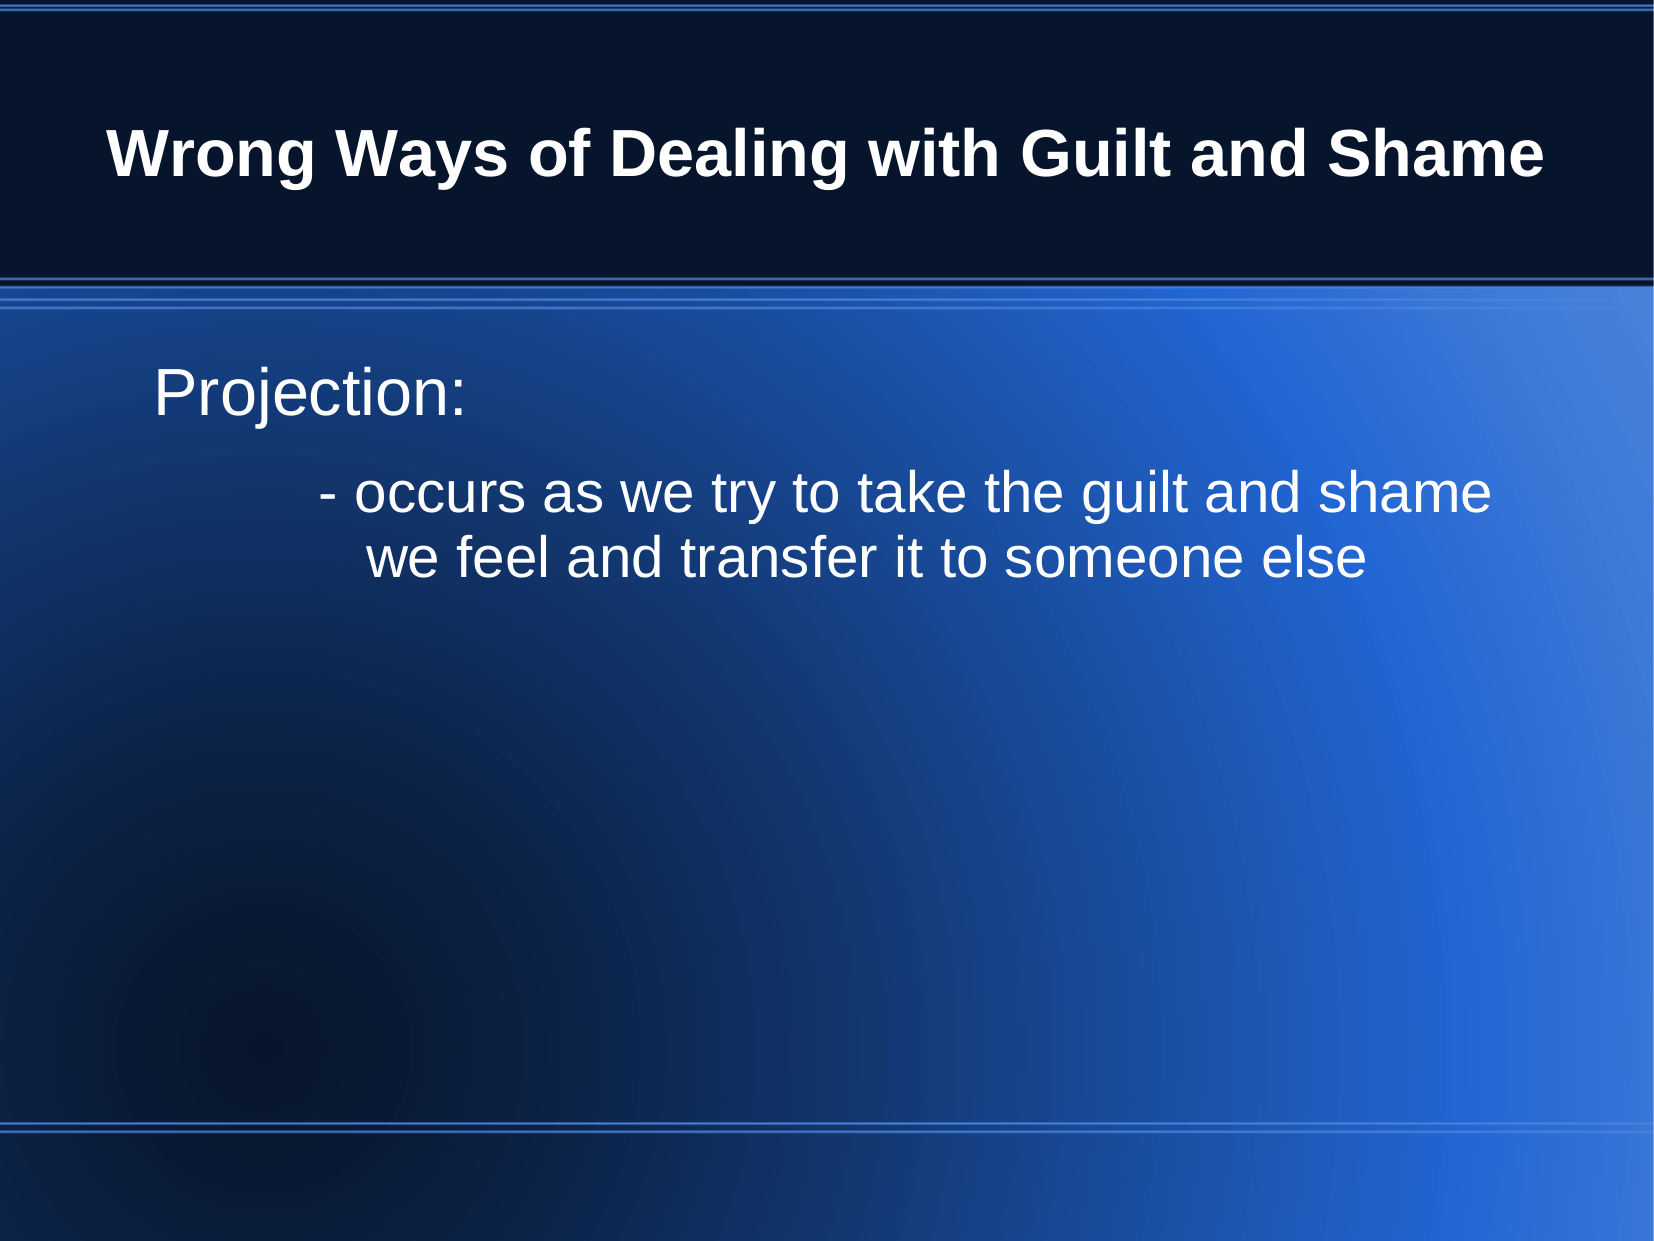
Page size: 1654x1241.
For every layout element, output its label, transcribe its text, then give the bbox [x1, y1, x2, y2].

picture [0, 0, 1654, 1241]
title Wrong Ways of Dealing with Guilt and Shame [82, 49, 1571, 257]
list Projection: - occurs as we try to take the guilt and shame we feel and transfer it to someone else [82, 355, 1571, 1058]
